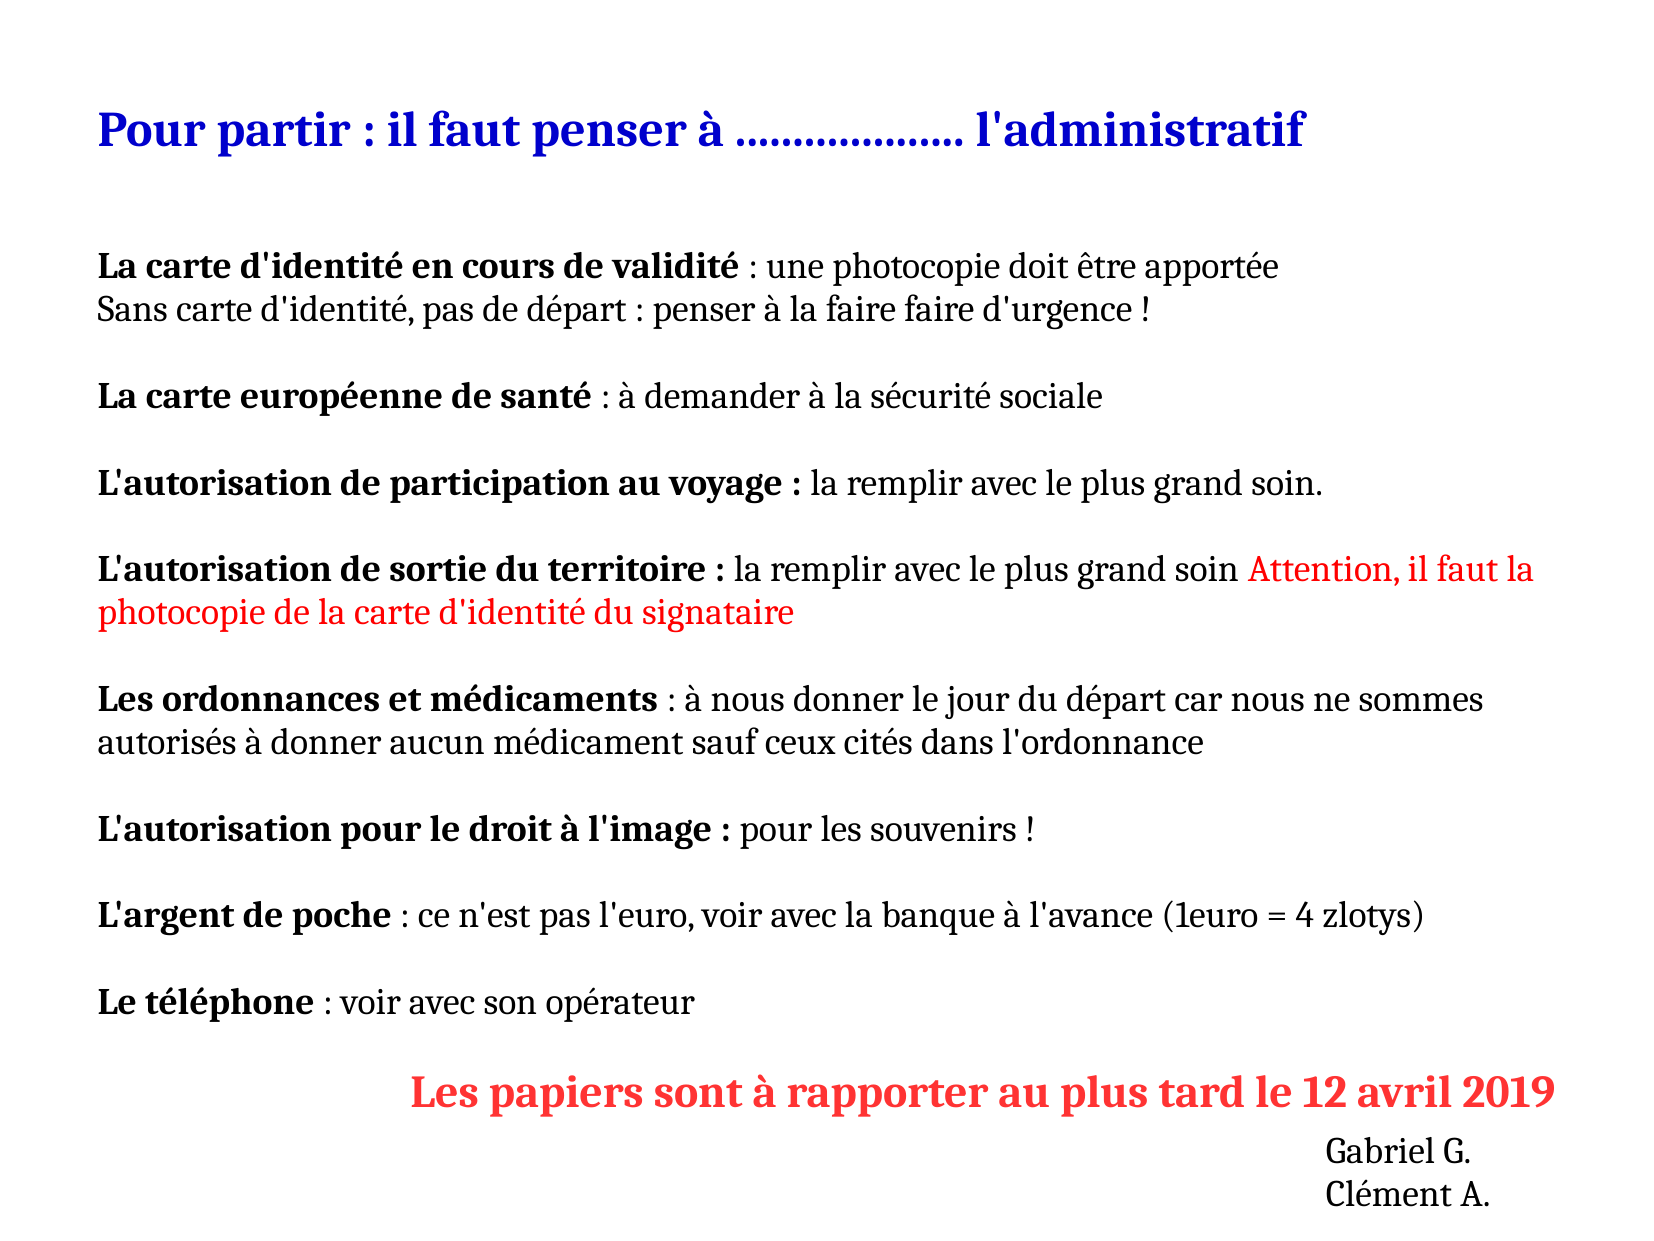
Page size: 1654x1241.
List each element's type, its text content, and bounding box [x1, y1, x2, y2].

text_box La carte d'identité en cours de validité : une photocopie doit être apportée Sans carte d'identité, pas de départ : penser à la faire faire d'urgence ! La carte européenne de santé : à demander à la sécurité sociale L'autorisation de participation au voyage : la remplir avec le plus grand soin. L'autorisation de sortie du territoire : la remplir avec le plus grand soin Attention, il faut la photocopie de la carte d'identité du signataire Les ordonnances et médicaments : à nous donner le jour du départ car nous ne sommes autorisés à donner aucun médicament sauf ceux cités dans l'ordonnance L'autorisation pour le droit à l'image : pour les souvenirs ! L'argent de poche : ce n'est pas l'euro, voir avec la banque à l'avance (1euro = 4 zlotys) Le téléphone : voir avec son opérateur Les papiers sont à rapporter au plus tard le 12 avril 2019 [82, 237, 1571, 1241]
text_box Pour partir : il faut penser à .................... l'administratif [82, 94, 1548, 224]
text_box Gabriel G. Clément A. [1311, 1122, 1607, 1225]
